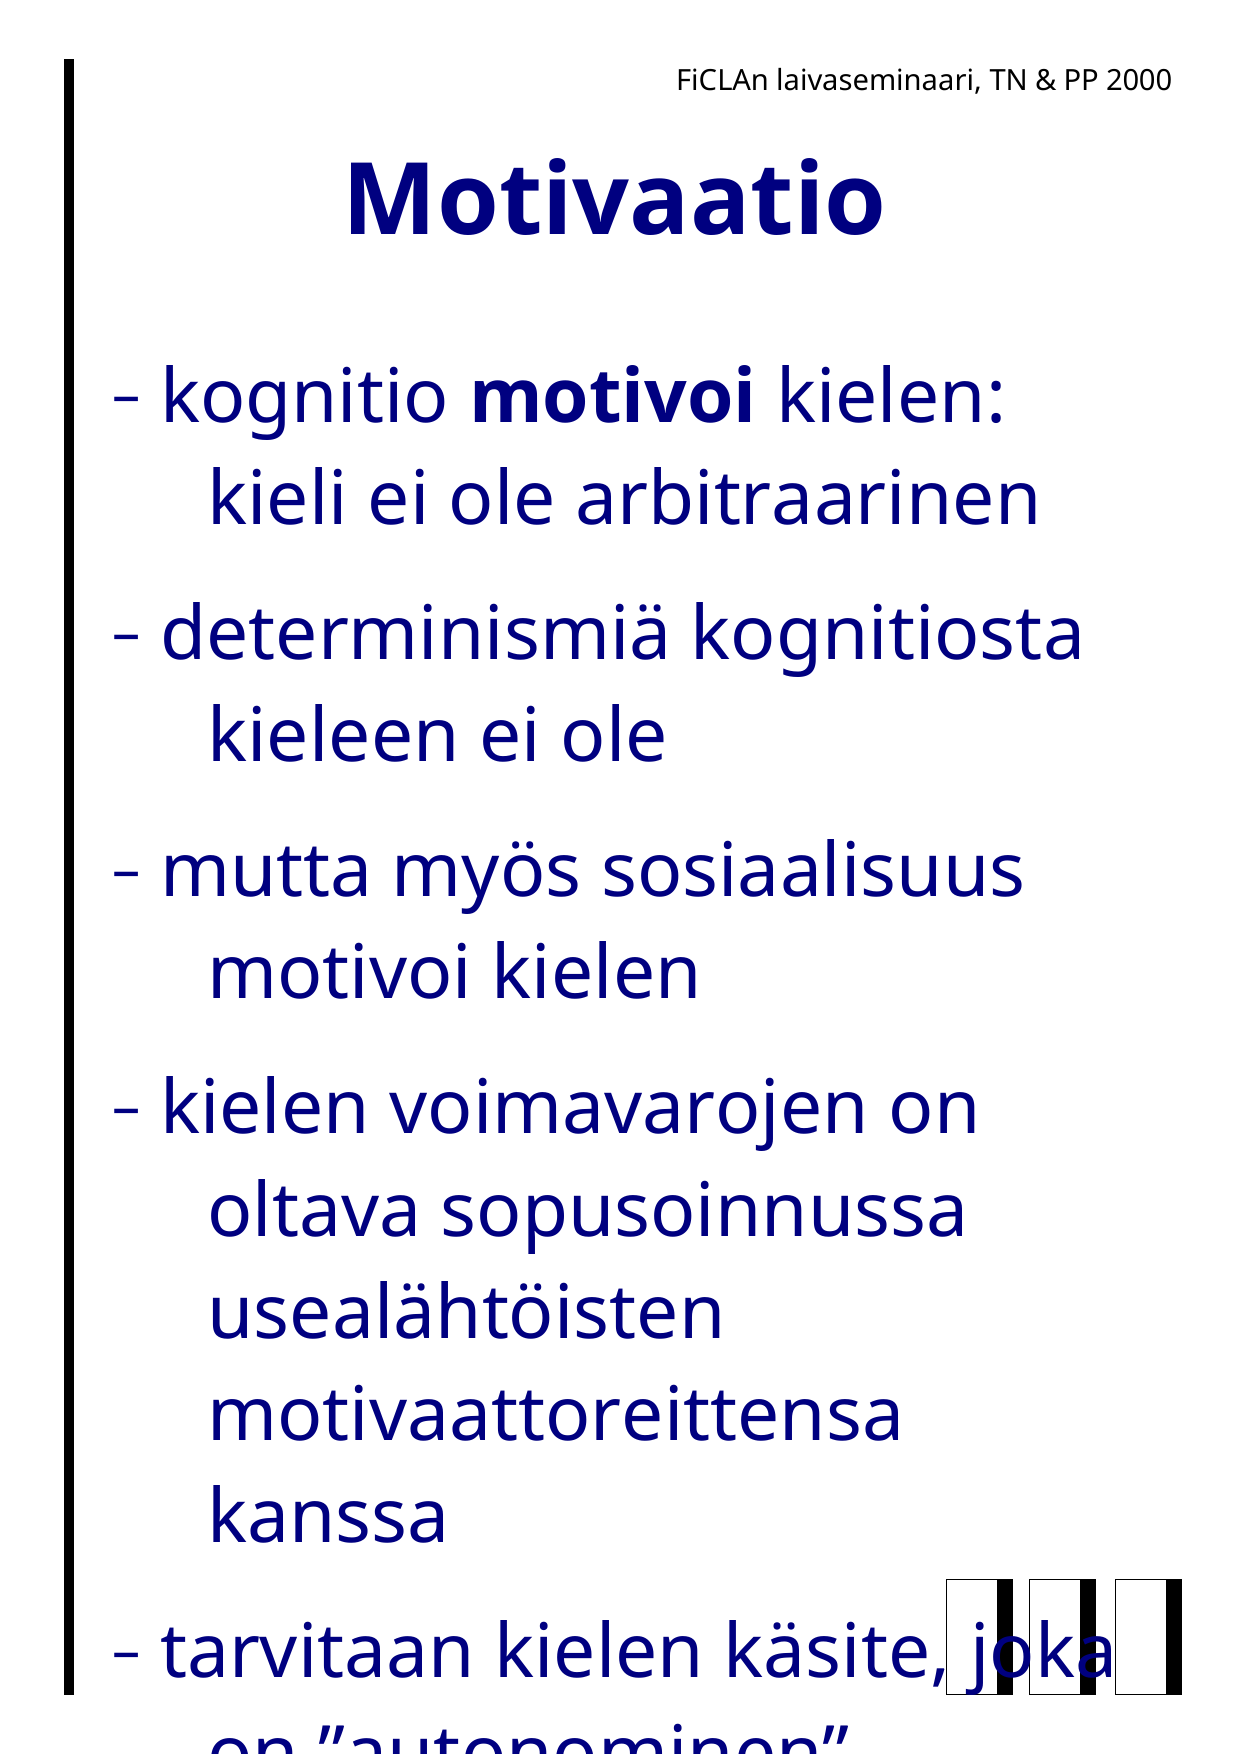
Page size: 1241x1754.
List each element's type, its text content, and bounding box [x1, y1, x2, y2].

title Motivaatio [173, 77, 1058, 315]
text_box FiCLAn laivaseminaari, TN & PP 2000 [676, 59, 1182, 98]
list kognitio motivoi kielen: kieli ei ole arbitraarinen determinismiä kognitiosta kieleen ei ole mutta myös sosiaalisuus motivoi kielen kielen voimavarojen on oltava sopusoinnussa usealähtöisten motivaattoreittensa kanssa tarvitaan kielen käsite, joka on ”autonominen” [112, 342, 1143, 1669]
